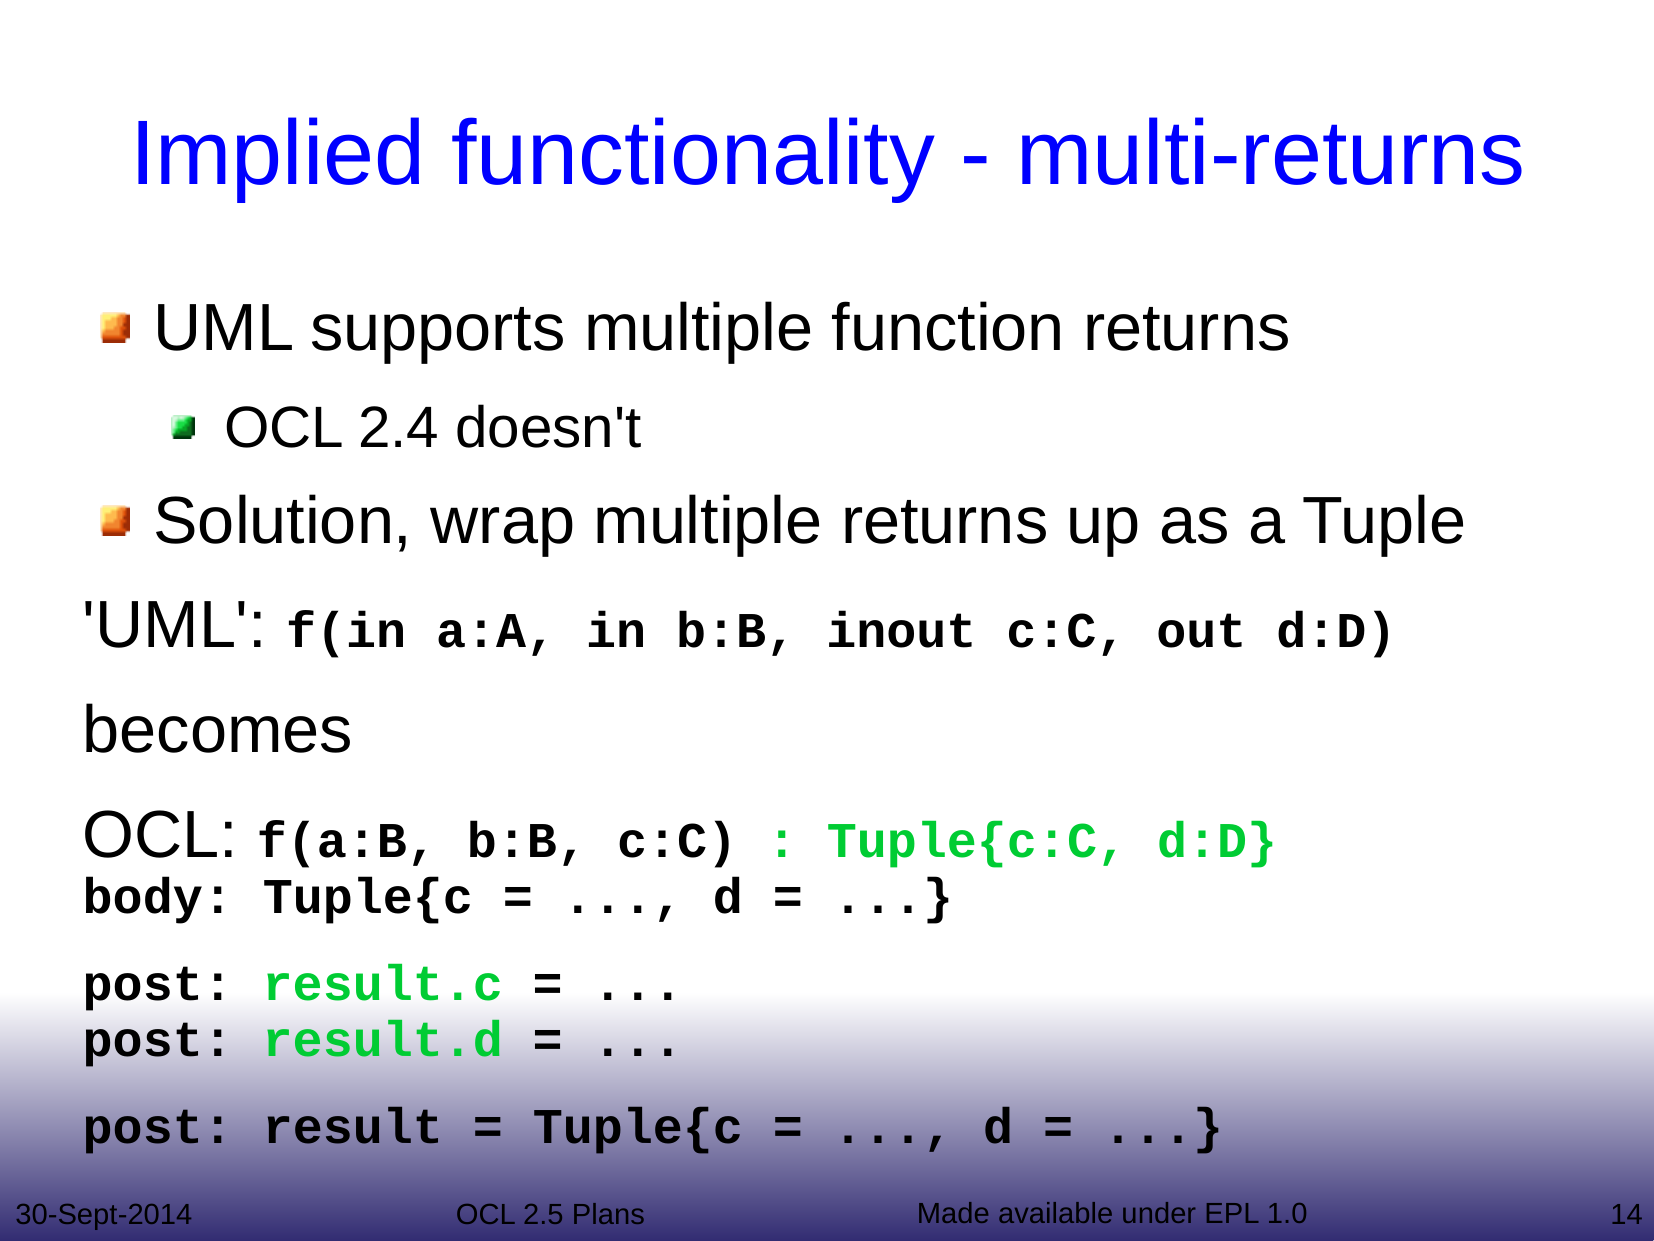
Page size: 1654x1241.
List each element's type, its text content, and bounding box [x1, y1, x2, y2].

list UML supports multiple function returns OCL 2.4 doesn't Solution, wrap multiple returns up as a Tuple 'UML': f(in a:A, in b:B, inout c:C, out d:D) becomes OCL: f(a:B, b:B, c:C) : Tuple{c:C, d:D} body: Tuple{c = ..., d = ...} post: result.c = ... post: result.d = ... post: result = Tuple{c = ..., d = ...} [82, 290, 1571, 1159]
title Implied functionality - multi-returns [29, 49, 1629, 257]
